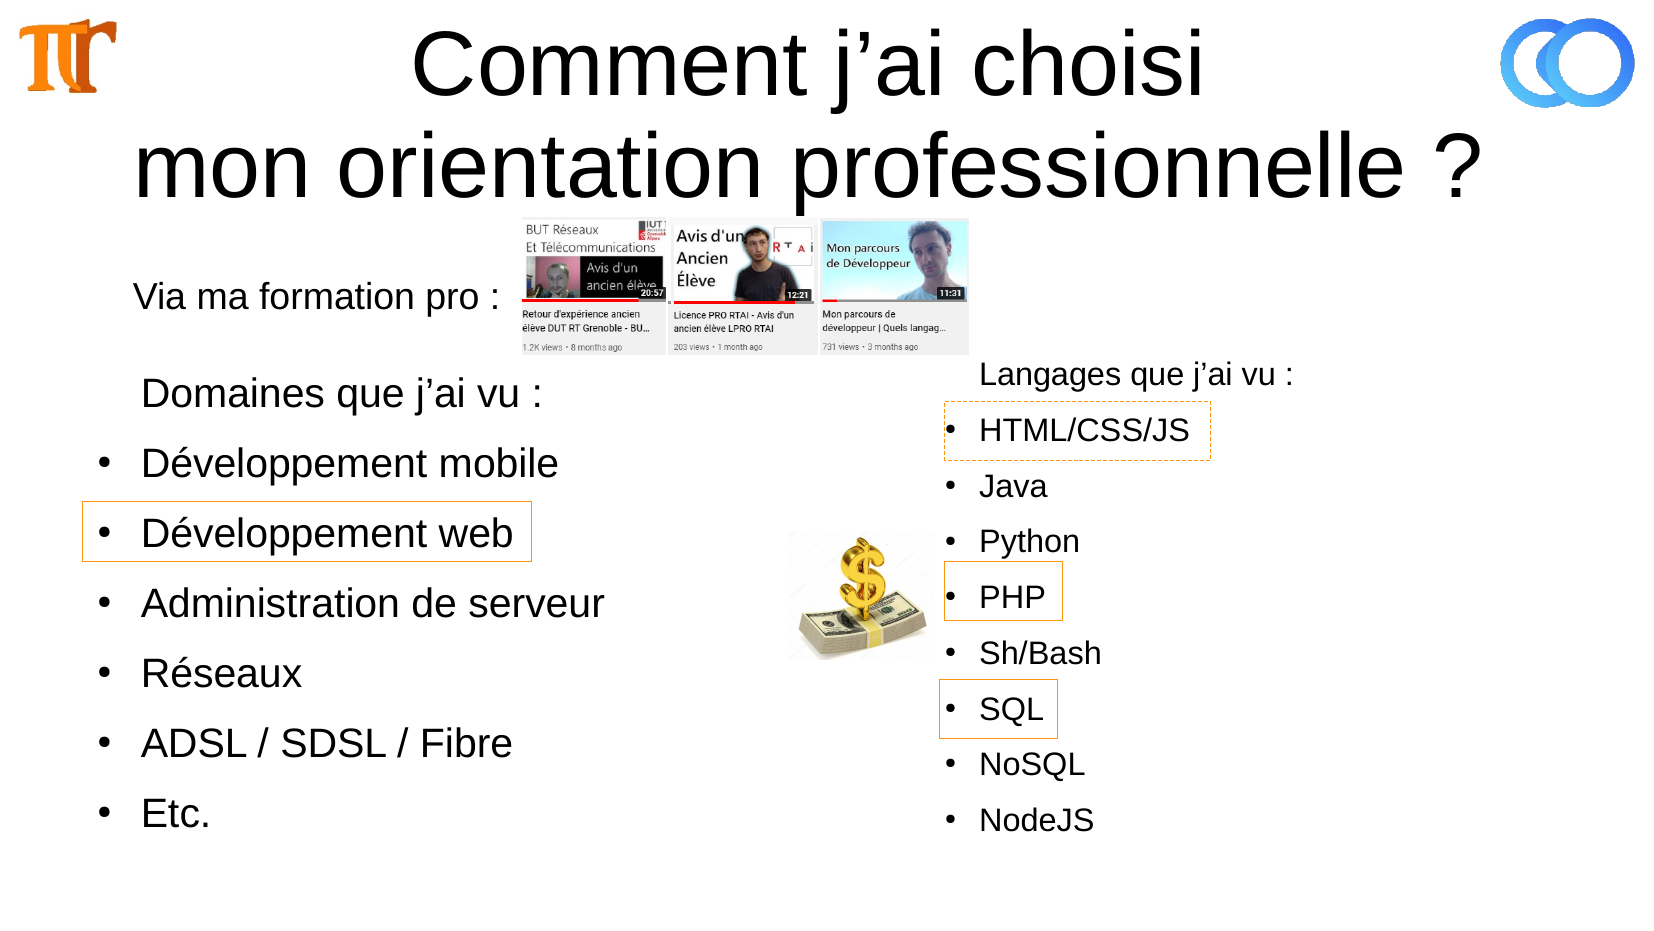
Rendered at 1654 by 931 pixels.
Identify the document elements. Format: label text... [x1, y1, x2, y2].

picture [522, 217, 666, 355]
picture [668, 217, 818, 355]
list Domaines que j’ai vu : Développement mobile Développement web Administration de serveur Réseaux ADSL / SDSL / Fibre Etc. [82, 300, 680, 840]
picture [789, 531, 934, 660]
list Domaines que j’ai vu : Développement mobile Développement web Administration de serveur Réseaux ADSL / SDSL / Fibre Etc. [83, 502, 531, 561]
list Langages que j’ai vu : HTML/CSS/JS Java Python PHP Sh/Bash SQL NoSQL NodeJS [933, 300, 1530, 840]
picture [17, 5, 119, 107]
text_box Via ma formation pro : [118, 267, 516, 325]
picture [1450, 0, 1654, 142]
title Comment j’ai choisi mon orientation professionnelle ? [64, 12, 1554, 218]
picture [820, 218, 969, 355]
